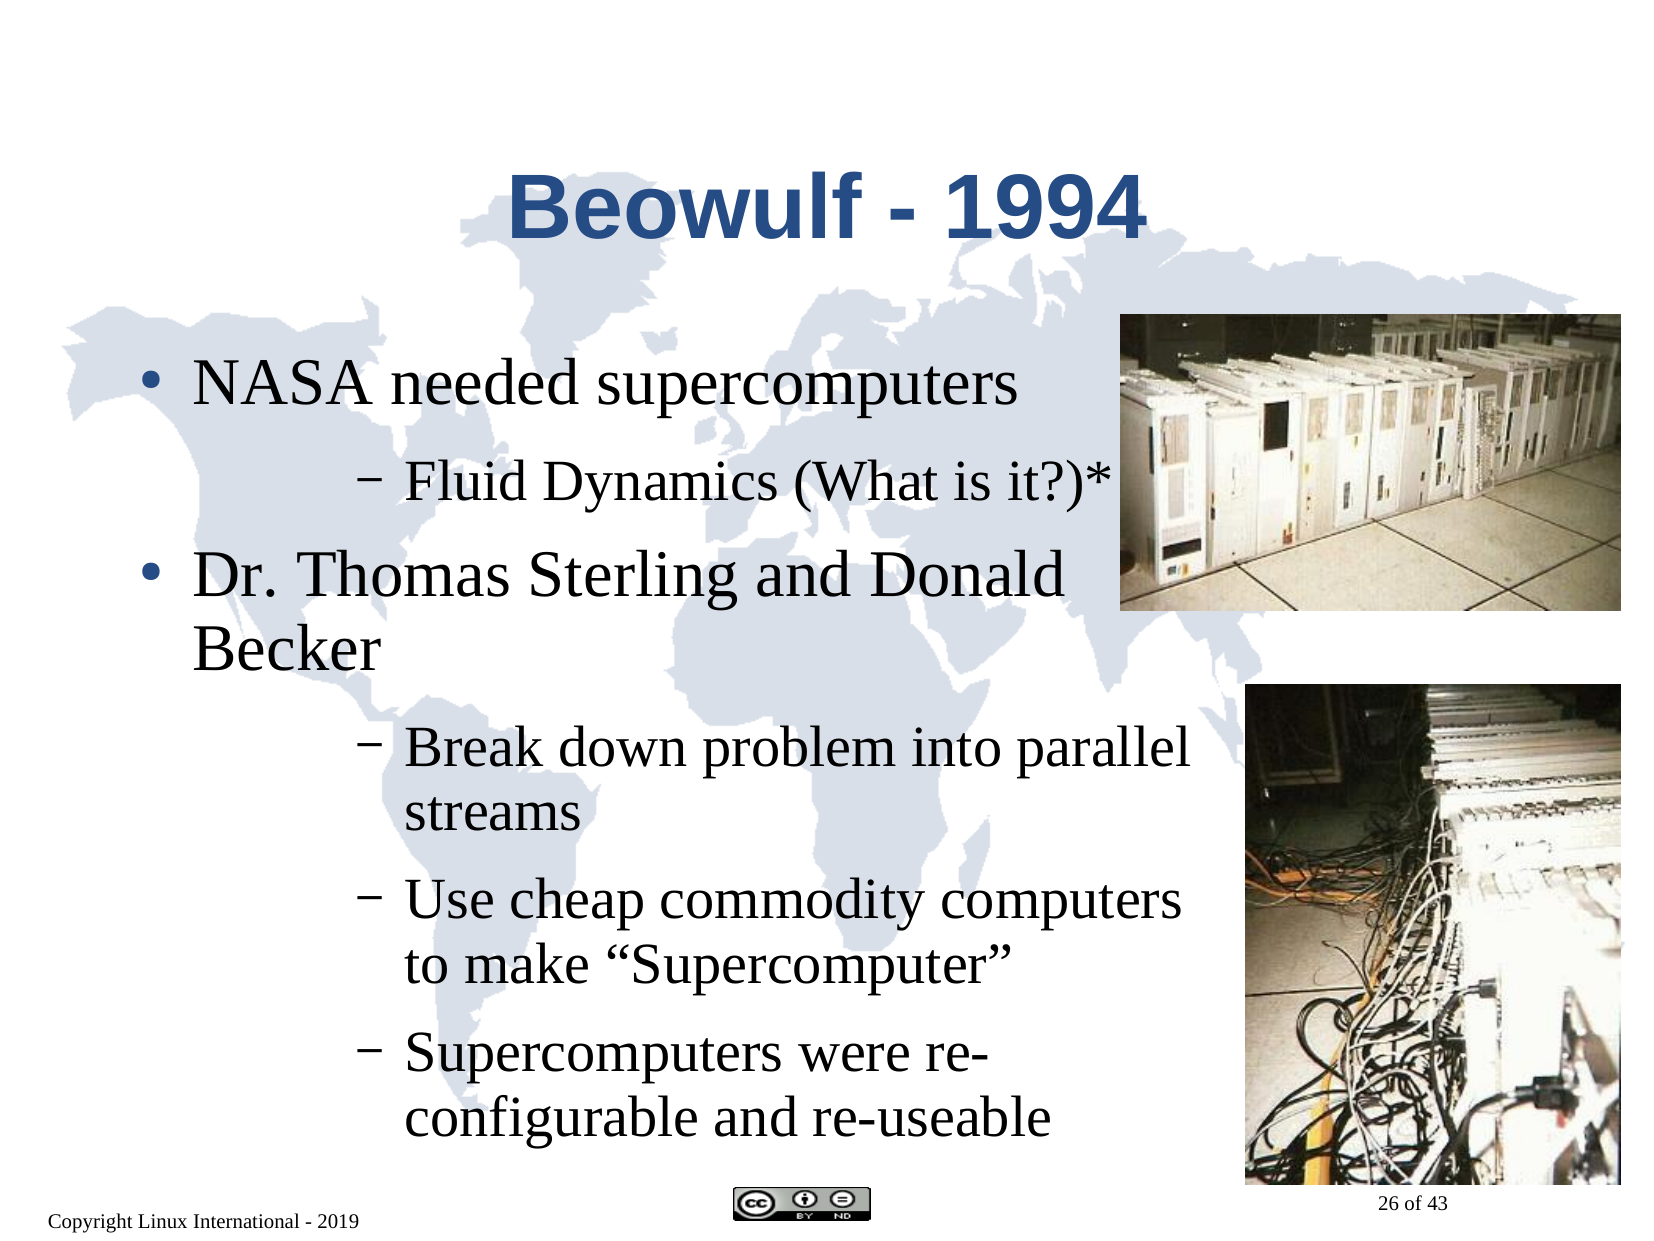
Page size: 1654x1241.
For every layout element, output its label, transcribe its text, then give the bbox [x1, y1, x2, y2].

picture [733, 1187, 871, 1221]
title Beowulf - 1994 [121, 102, 1533, 311]
list NASA needed supercomputers Fluid Dynamics (What is it?)* Dr. Thomas Sterling and Donald Becker Break down problem into parallel streams Use cheap commodity computers to make “Supercomputer” Supercomputers were re-configurable and re-useable [121, 344, 1231, 1149]
picture [37, 91, 1653, 1186]
